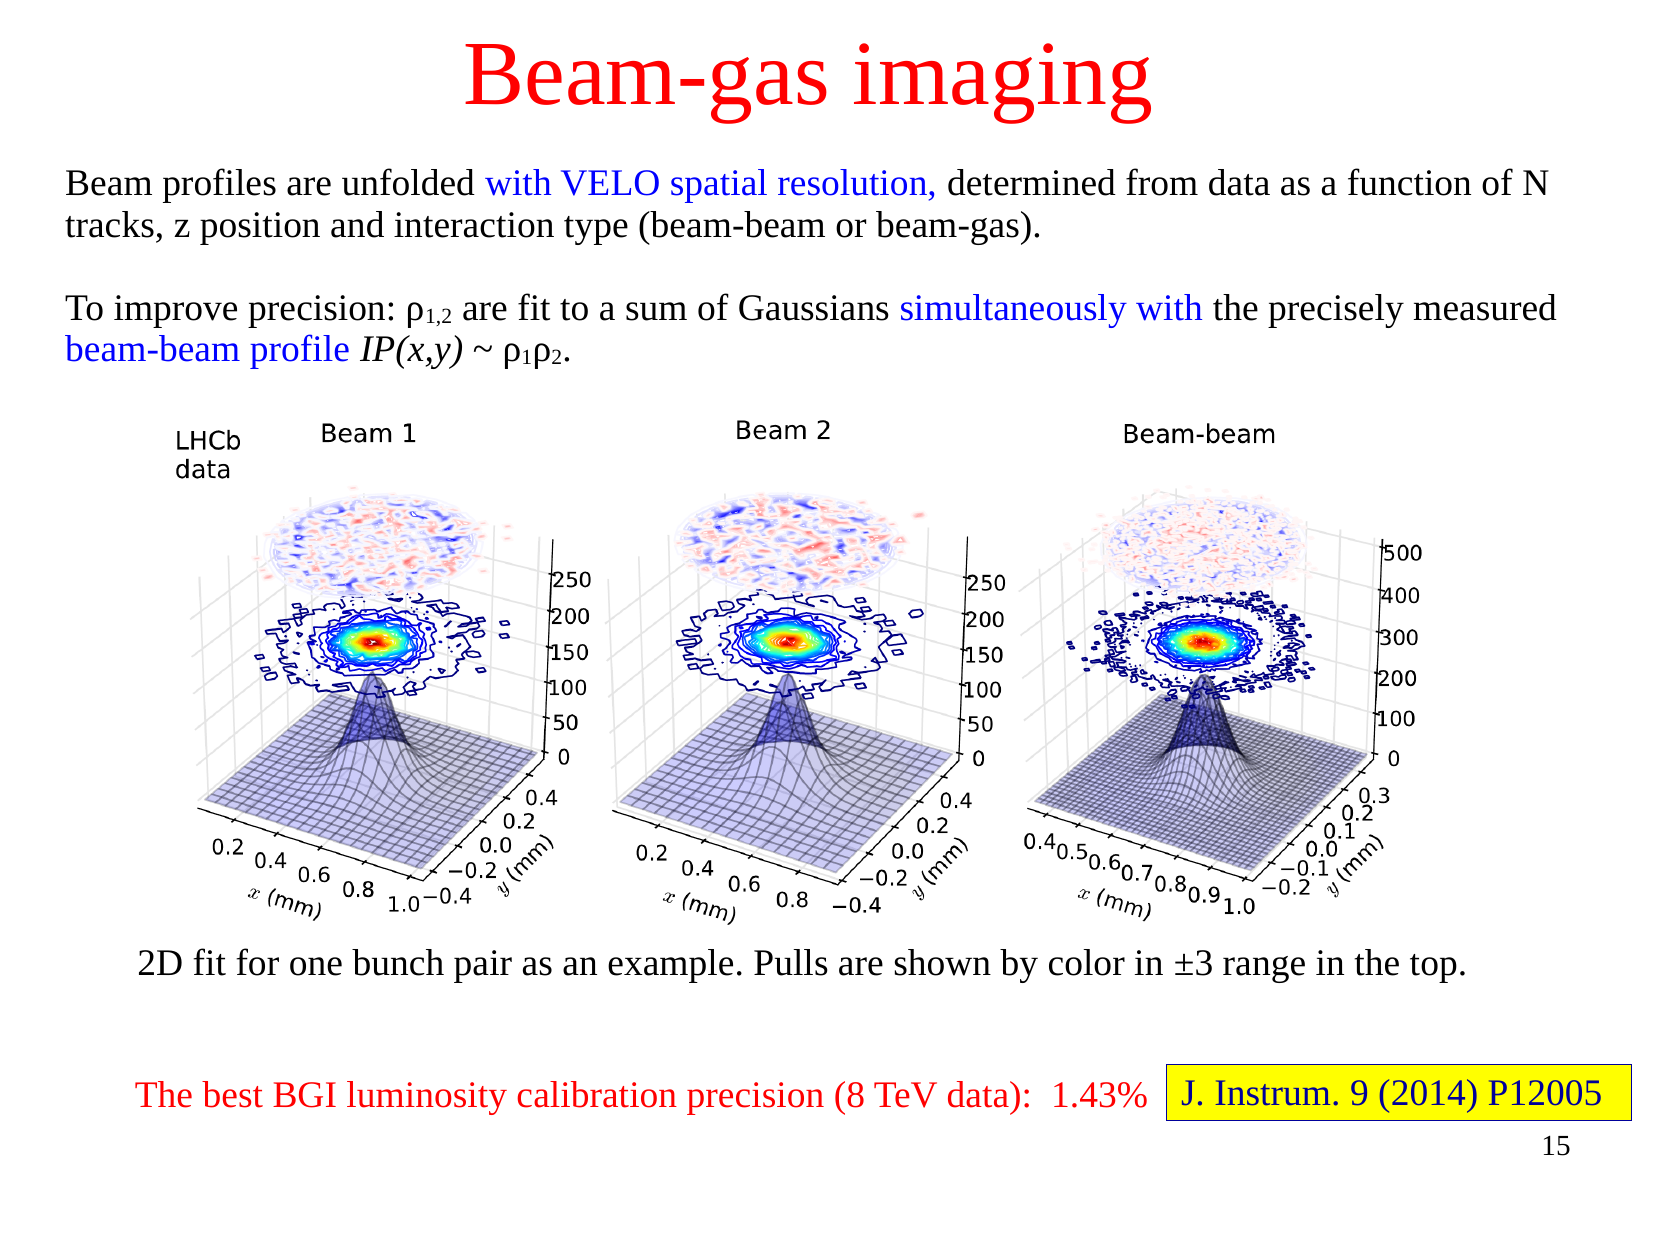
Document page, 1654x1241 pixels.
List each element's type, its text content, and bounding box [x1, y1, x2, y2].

text_box J. Instrum. 9 (2014) P12005 [1166, 1064, 1632, 1121]
text_box The best BGI luminosity calibration precision (8 TeV data): 1.43% [120, 1066, 1606, 1124]
text_box Beam profiles are unfolded with VELO spatial resolution, determined from data as a function of N tracks, z position and interaction type (beam-beam or beam-gas). To improve precision: ρ1,2 are fit to a sum of Gaussians simultaneously with the precisely measured beam-beam profile IP(x,y) ~ ρ1ρ2. [50, 154, 1611, 573]
text_box 2D fit for one bunch pair as an example. Pulls are shown by color in ±3 range in the top. [60, 934, 1546, 992]
picture [150, 406, 1438, 932]
text_box Beam-gas imaging [23, 15, 1595, 154]
